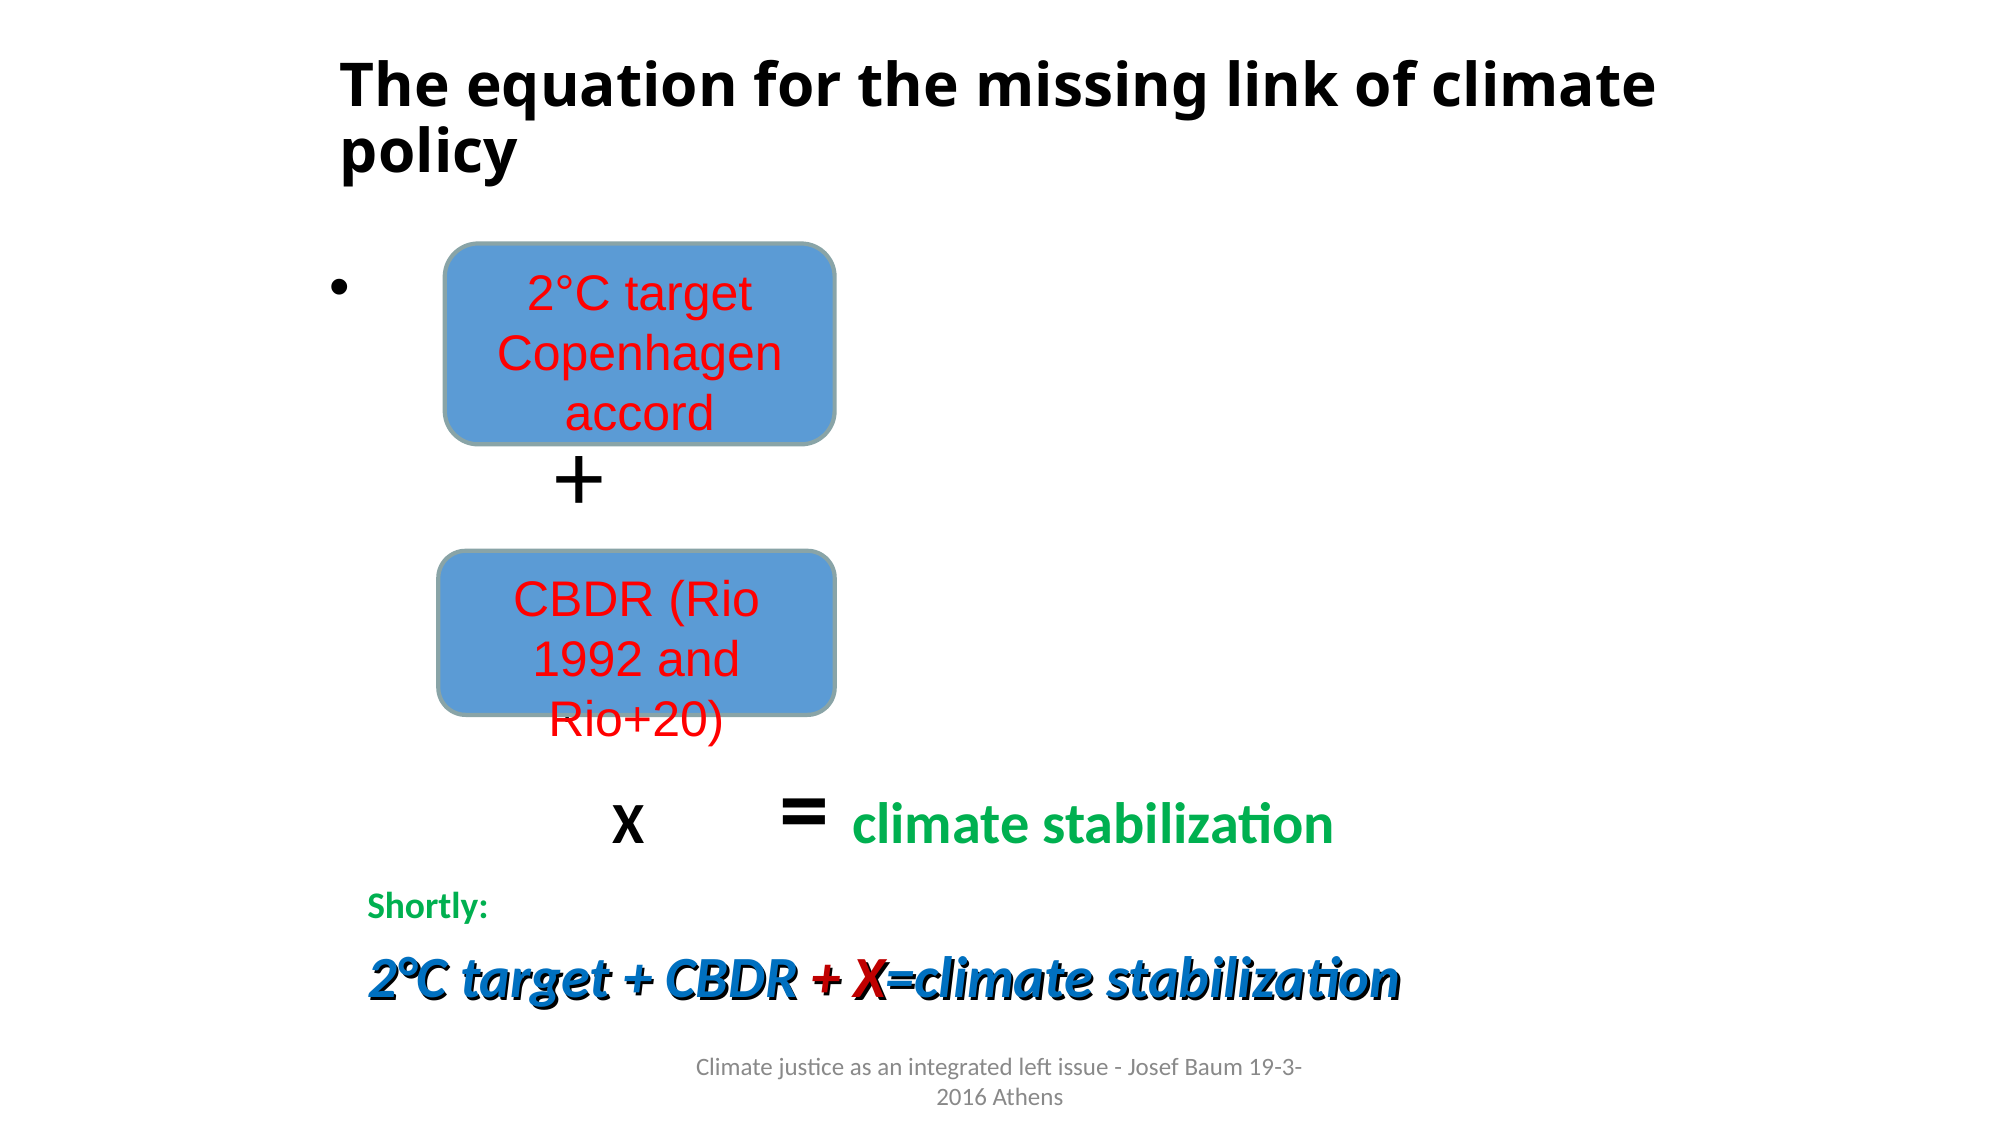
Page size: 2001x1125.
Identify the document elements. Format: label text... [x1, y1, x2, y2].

title The equation for the missing link of climate policy [324, 45, 1675, 268]
text_box 2°C target Copenhagen accord [444, 243, 835, 445]
text_box CBDR (Rio 1992 and Rio+20) [438, 550, 835, 715]
text_box Climate justice as an integrated left issue - Josef Baum 19-3-2016 Athens [662, 1042, 1338, 1103]
list + b + X = climate stabilization Shortly: 2°C target + CBDR + X=climate stabilization [314, 243, 1665, 1078]
